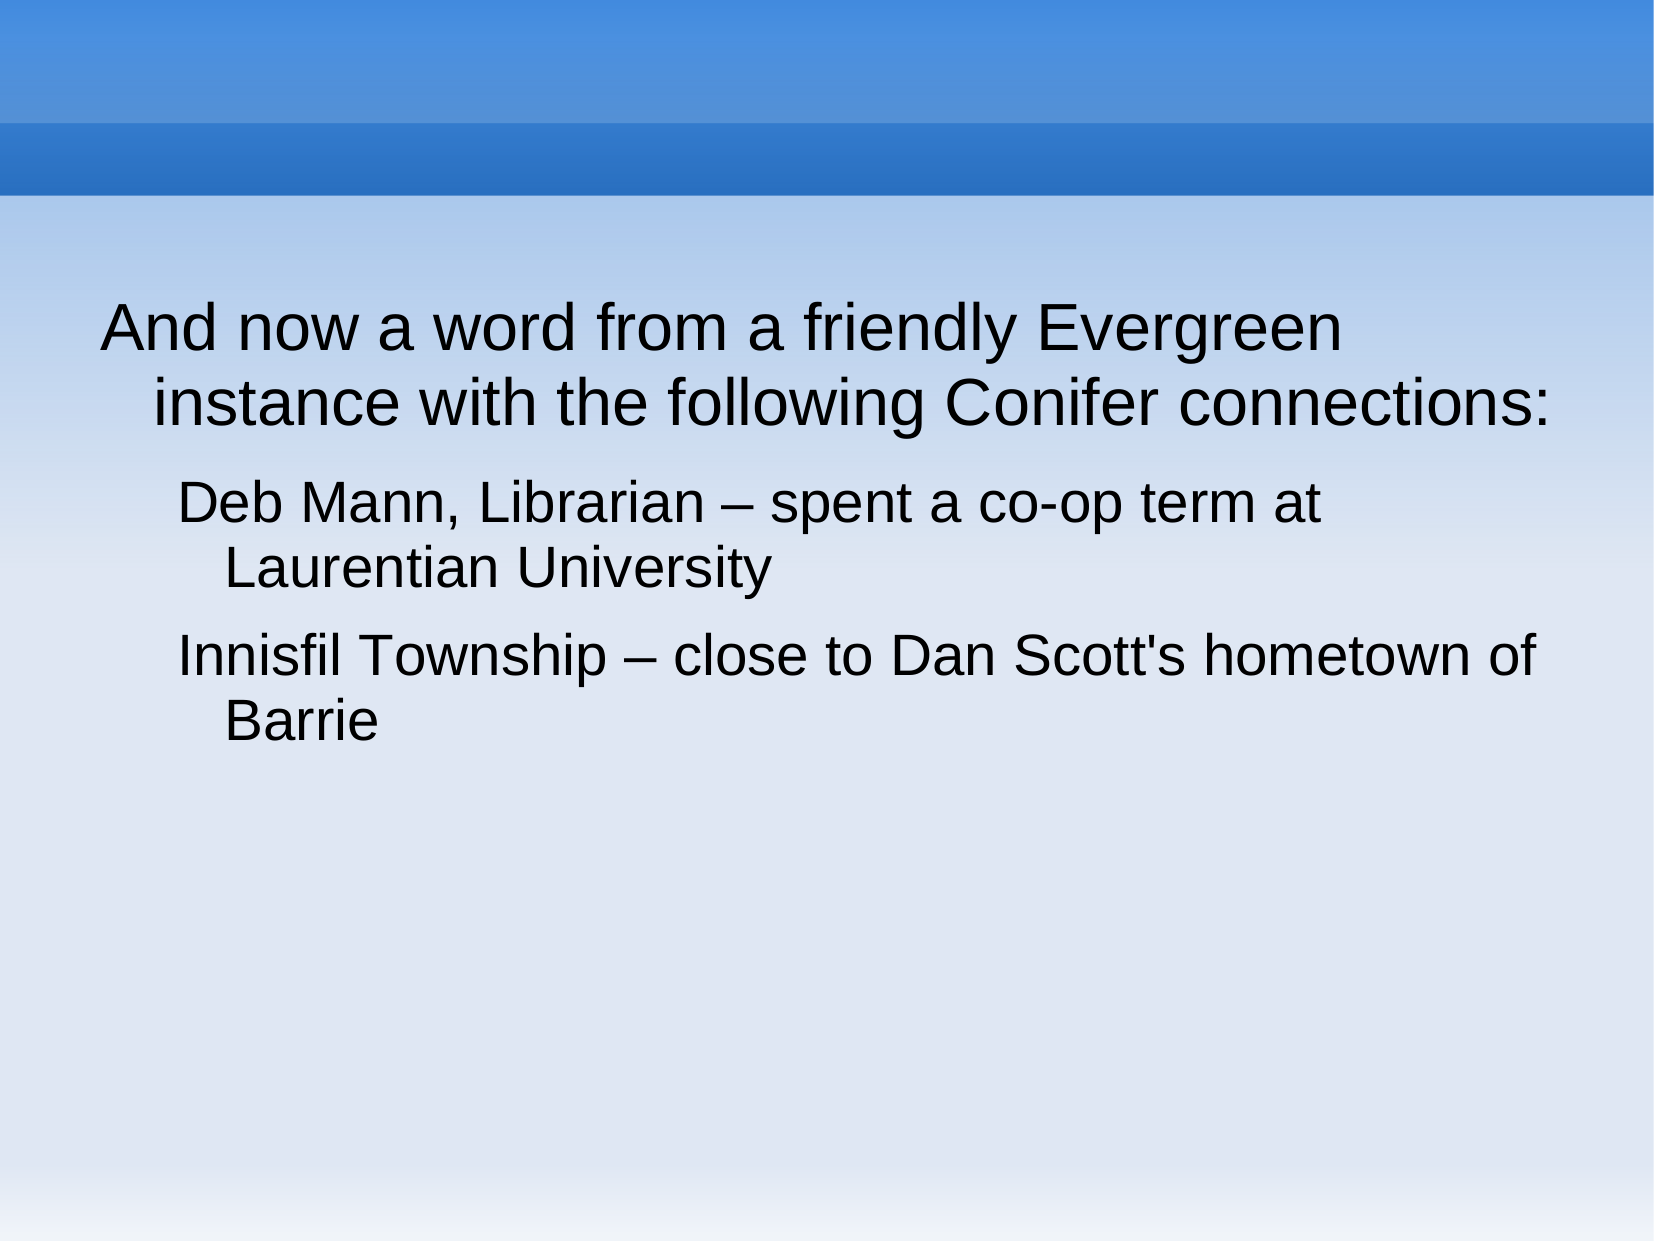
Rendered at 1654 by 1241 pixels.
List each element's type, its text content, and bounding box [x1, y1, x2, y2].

list And now a word from a friendly Evergreen instance with the following Conifer connections: Deb Mann, Librarian – spent a co-op term at Laurentian University Innisfil Township – close to Dan Scott's hometown of Barrie [82, 290, 1571, 1109]
picture [0, 0, 1654, 1241]
